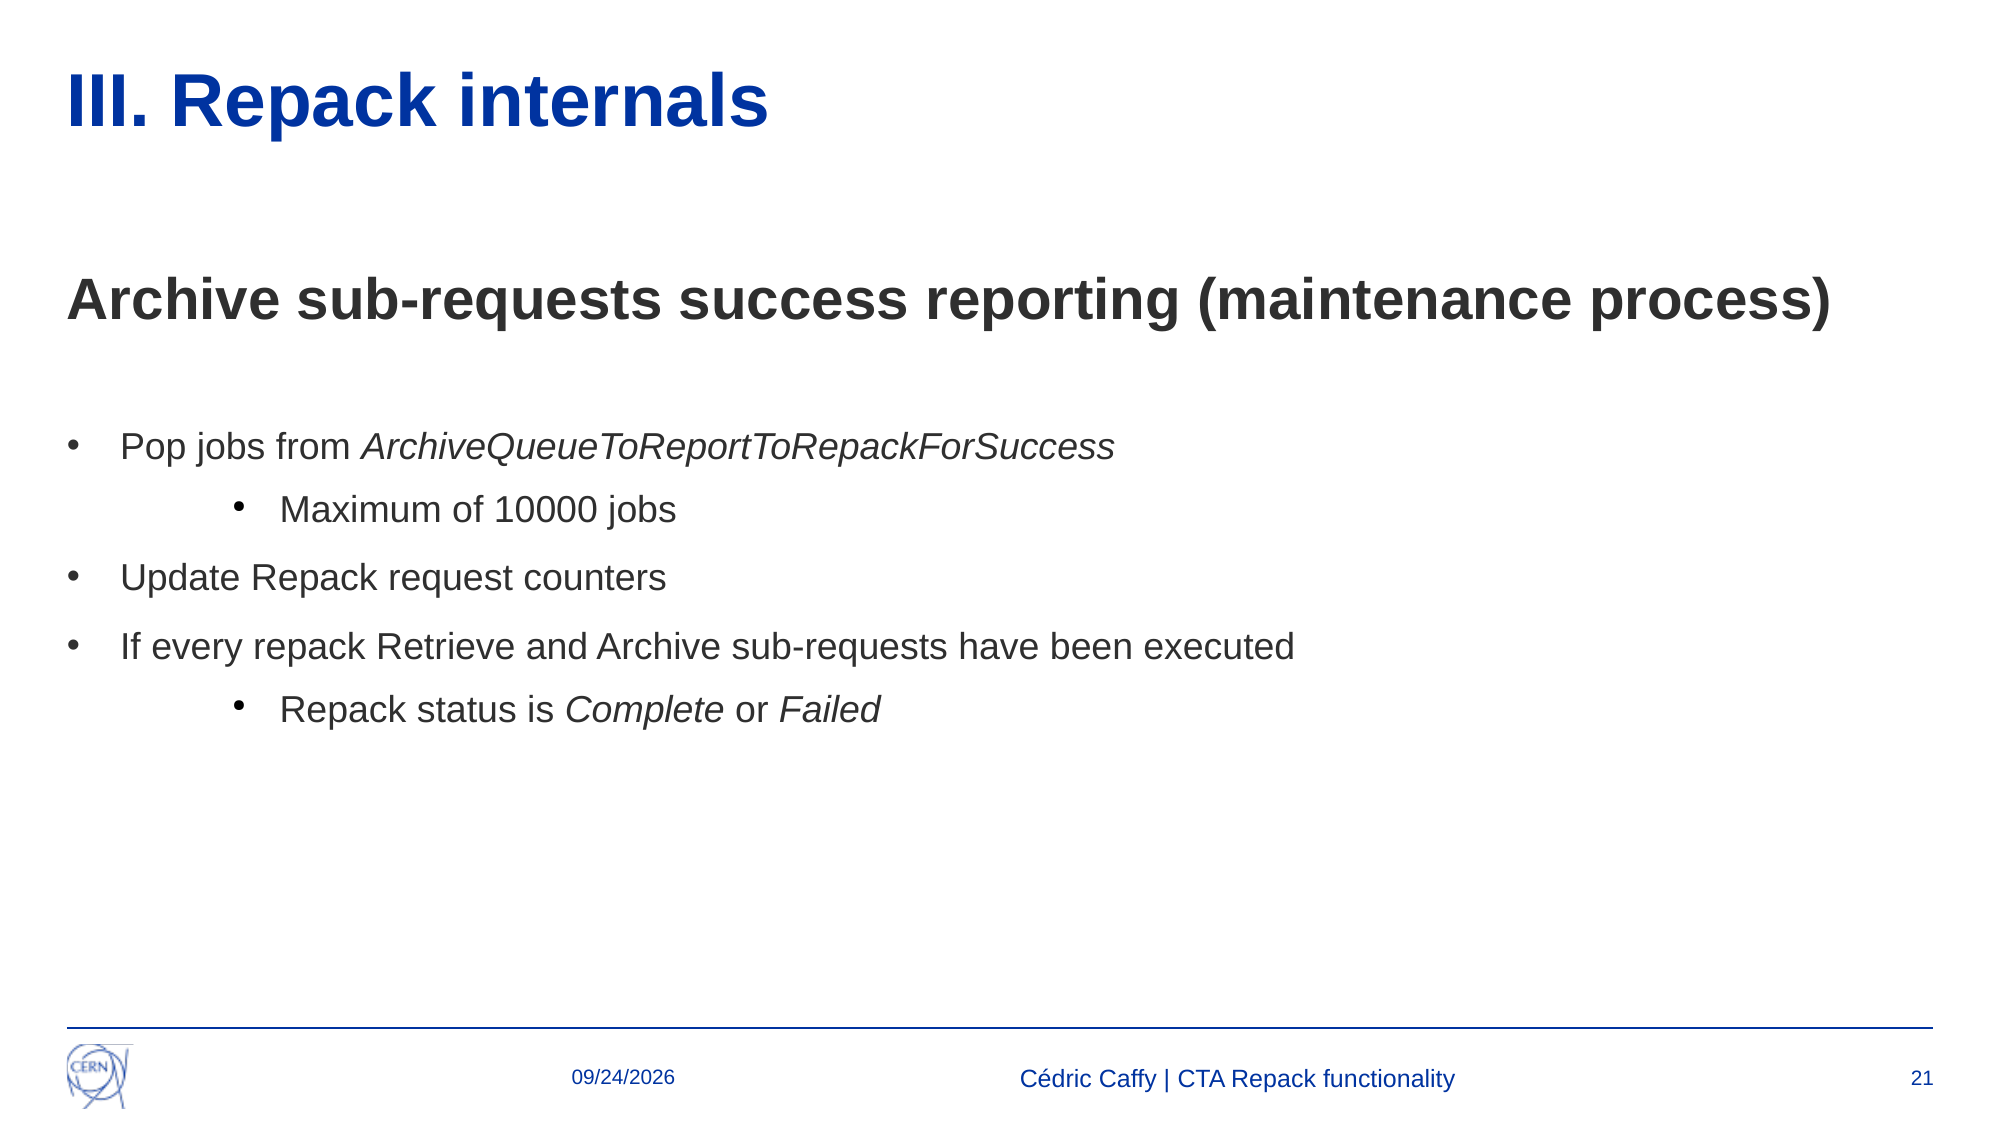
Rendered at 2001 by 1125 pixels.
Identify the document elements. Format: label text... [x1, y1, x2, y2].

footer Cédric Caffy | CTA Repack functionality [698, 1047, 1777, 1108]
slide_number 10/01/2020 [571, 1046, 676, 1107]
list Archive sub-requests success reporting (maintenance process) Pop jobs from ArchiveQueueToReportToRepackForSuccess Maximum of 10000 jobs Update Repack request counters If every repack Retrieve and Archive sub-requests have been executed Repack status is Complete or Failed [66, 261, 1951, 976]
title III. Repack internals [66, 61, 1933, 237]
slide_number <number> [1822, 1047, 1934, 1108]
